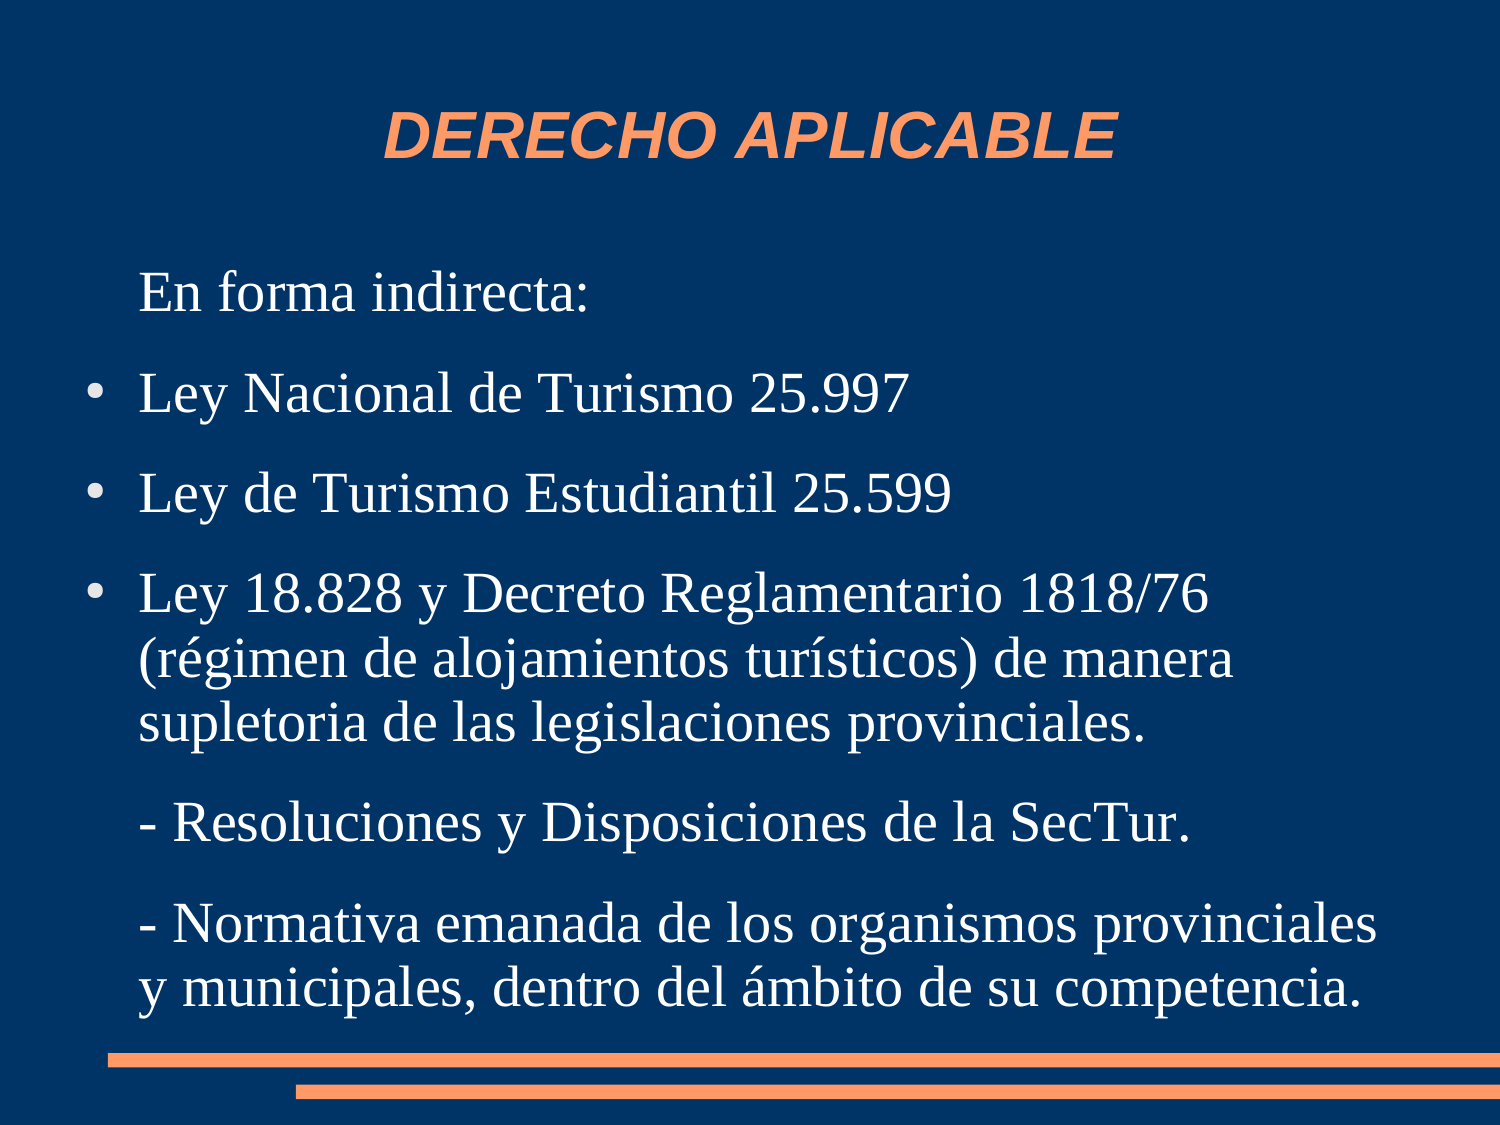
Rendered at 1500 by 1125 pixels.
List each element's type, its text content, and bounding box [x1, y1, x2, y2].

title DERECHO APLICABLE [110, 41, 1392, 230]
list En forma indirecta: Ley Nacional de Turismo 25.997 Ley de Turismo Estudiantil 25.599 Ley 18.828 y Decreto Reglamentario 1818/76 (régimen de alojamientos turísticos) de manera supletoria de las legislaciones provinciales. - Resoluciones y Disposiciones de la SecTur. - Normativa emanada de los organismos provinciales y municipales, dentro del ámbito de su competencia. [67, 259, 1418, 1020]
